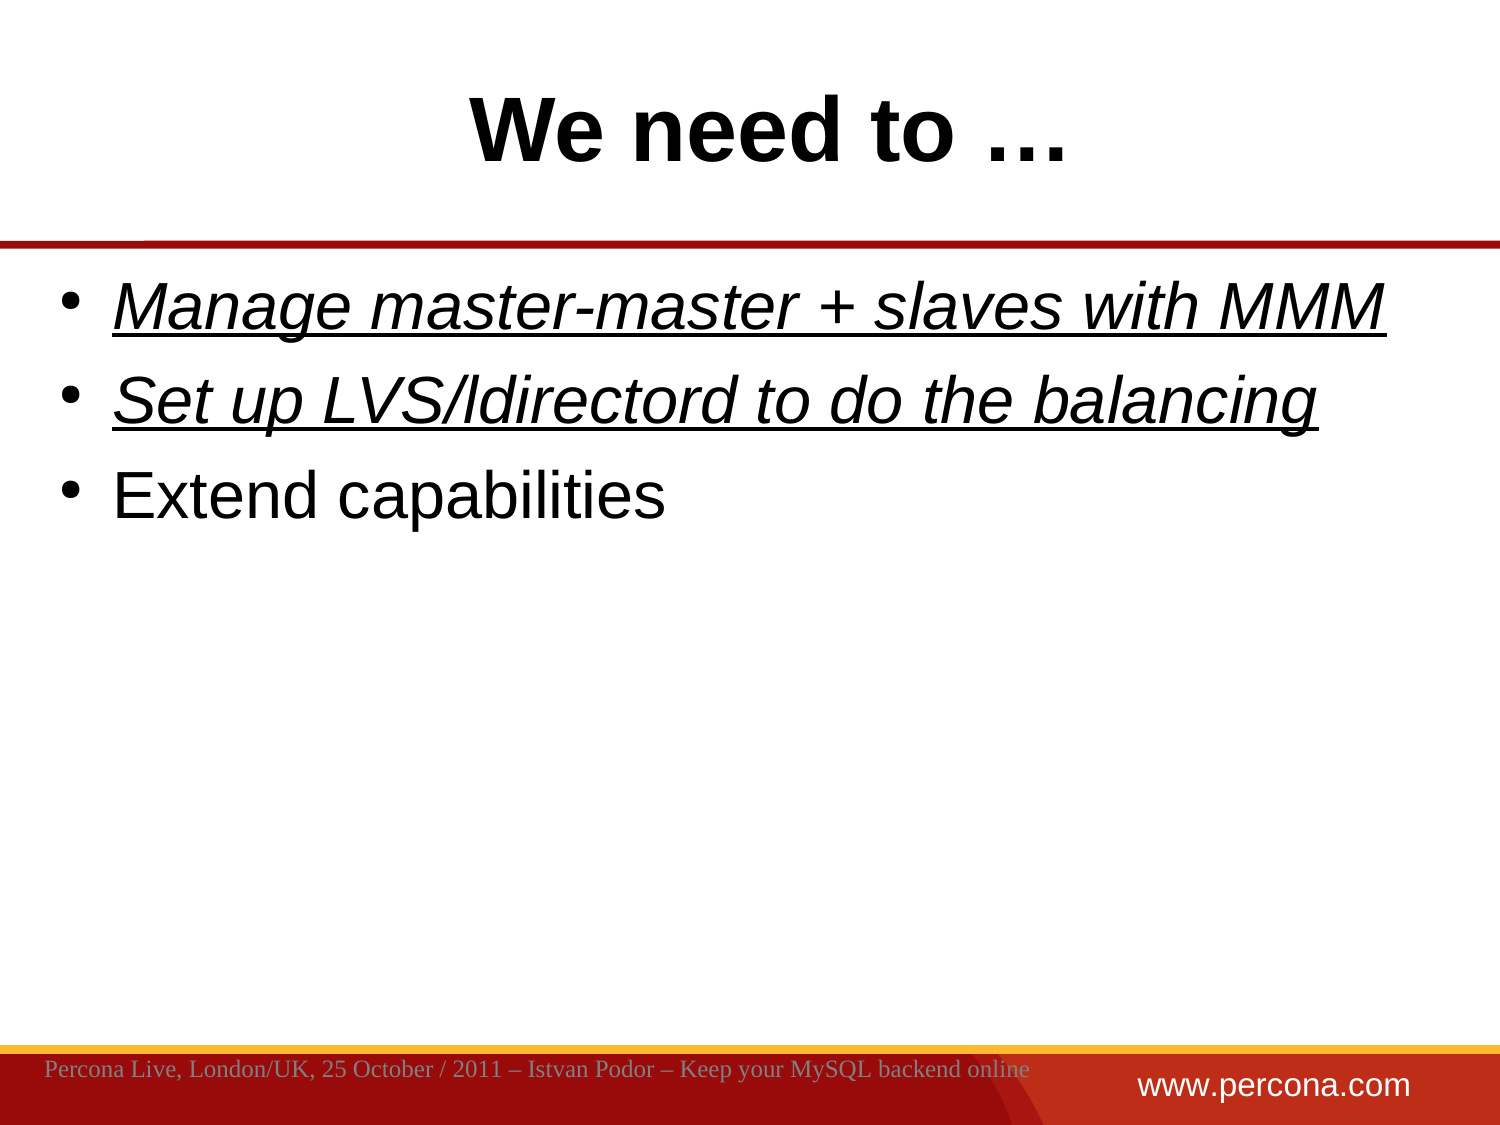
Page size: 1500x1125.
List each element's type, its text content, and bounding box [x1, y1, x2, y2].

list Manage master-master + slaves with MMM Set up LVS/ldirectord to do the balancing Extend capabilities [41, 262, 1471, 1005]
title We need to … [41, 6, 1471, 243]
text_box Percona Live, London/UK, 25 October / 2011 – Istvan Podor – Keep your MySQL backend online [29, 1046, 1128, 1103]
